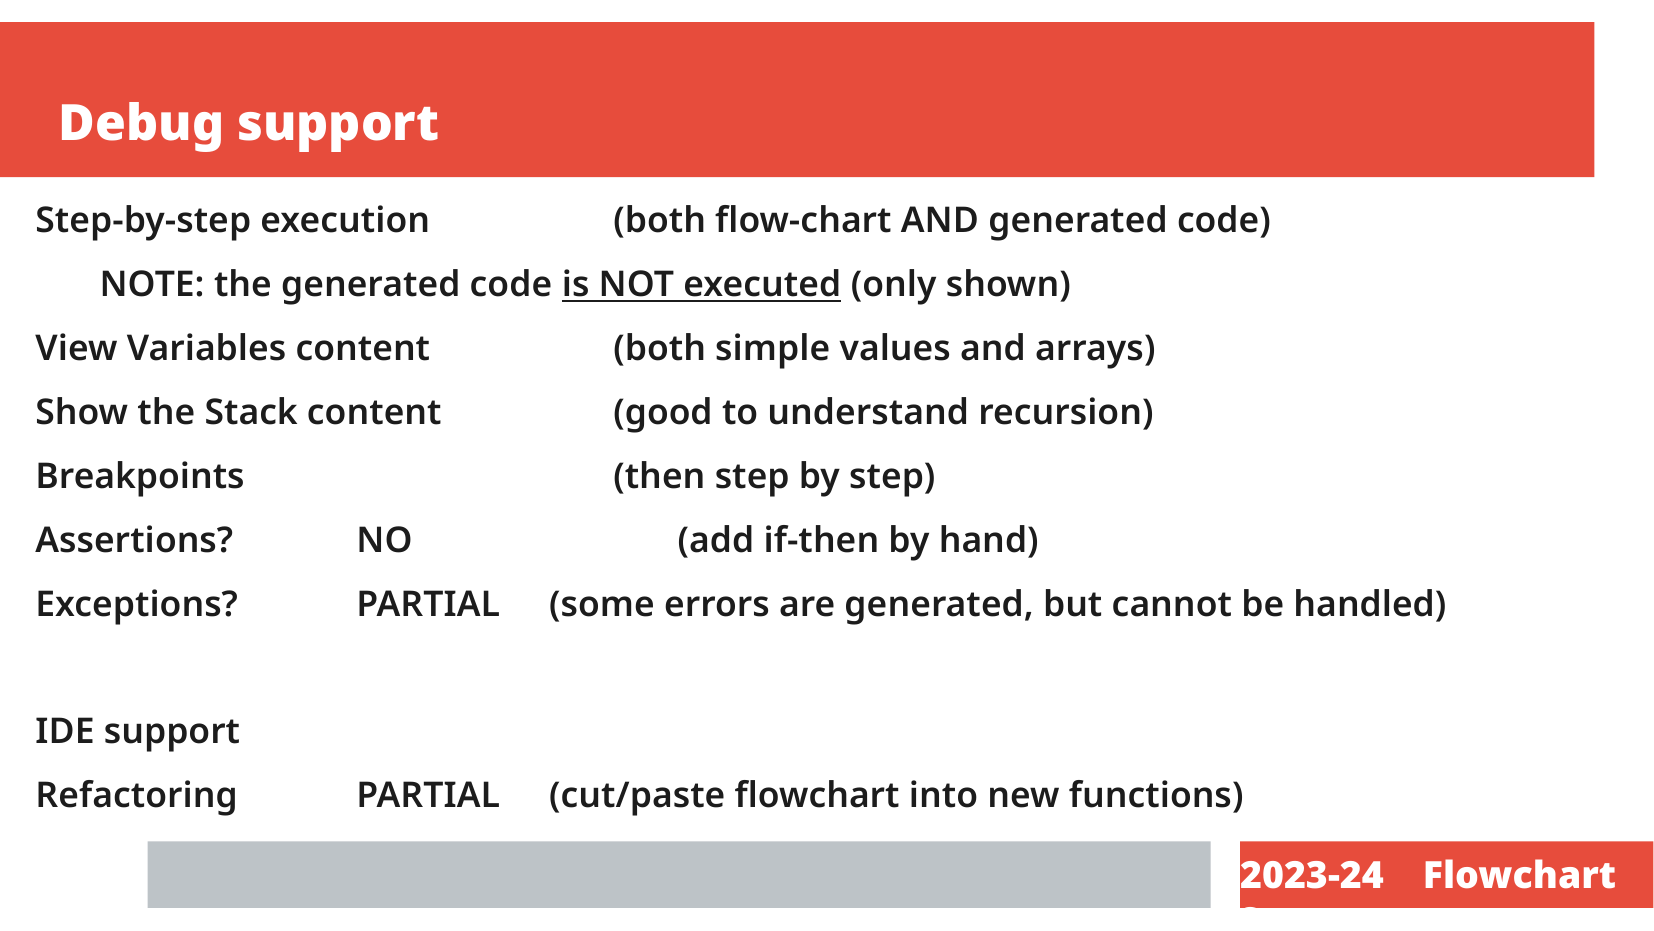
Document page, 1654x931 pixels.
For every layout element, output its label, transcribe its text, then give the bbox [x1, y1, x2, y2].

list Step-by-step execution (both flow-chart AND generated code) NOTE: the generated code is NOT executed (only shown) View Variables content (both simple values and arrays) Show the Stack content (good to understand recursion) Breakpoints (then step by step) Assertions? NO (add if-then by hand) Exceptions? PARTIAL (some errors are generated, but cannot be handled) IDE support Refactoring PARTIAL (cut/paste flowchart into new functions) [35, 194, 1619, 820]
title Debug support [59, 44, 1595, 156]
